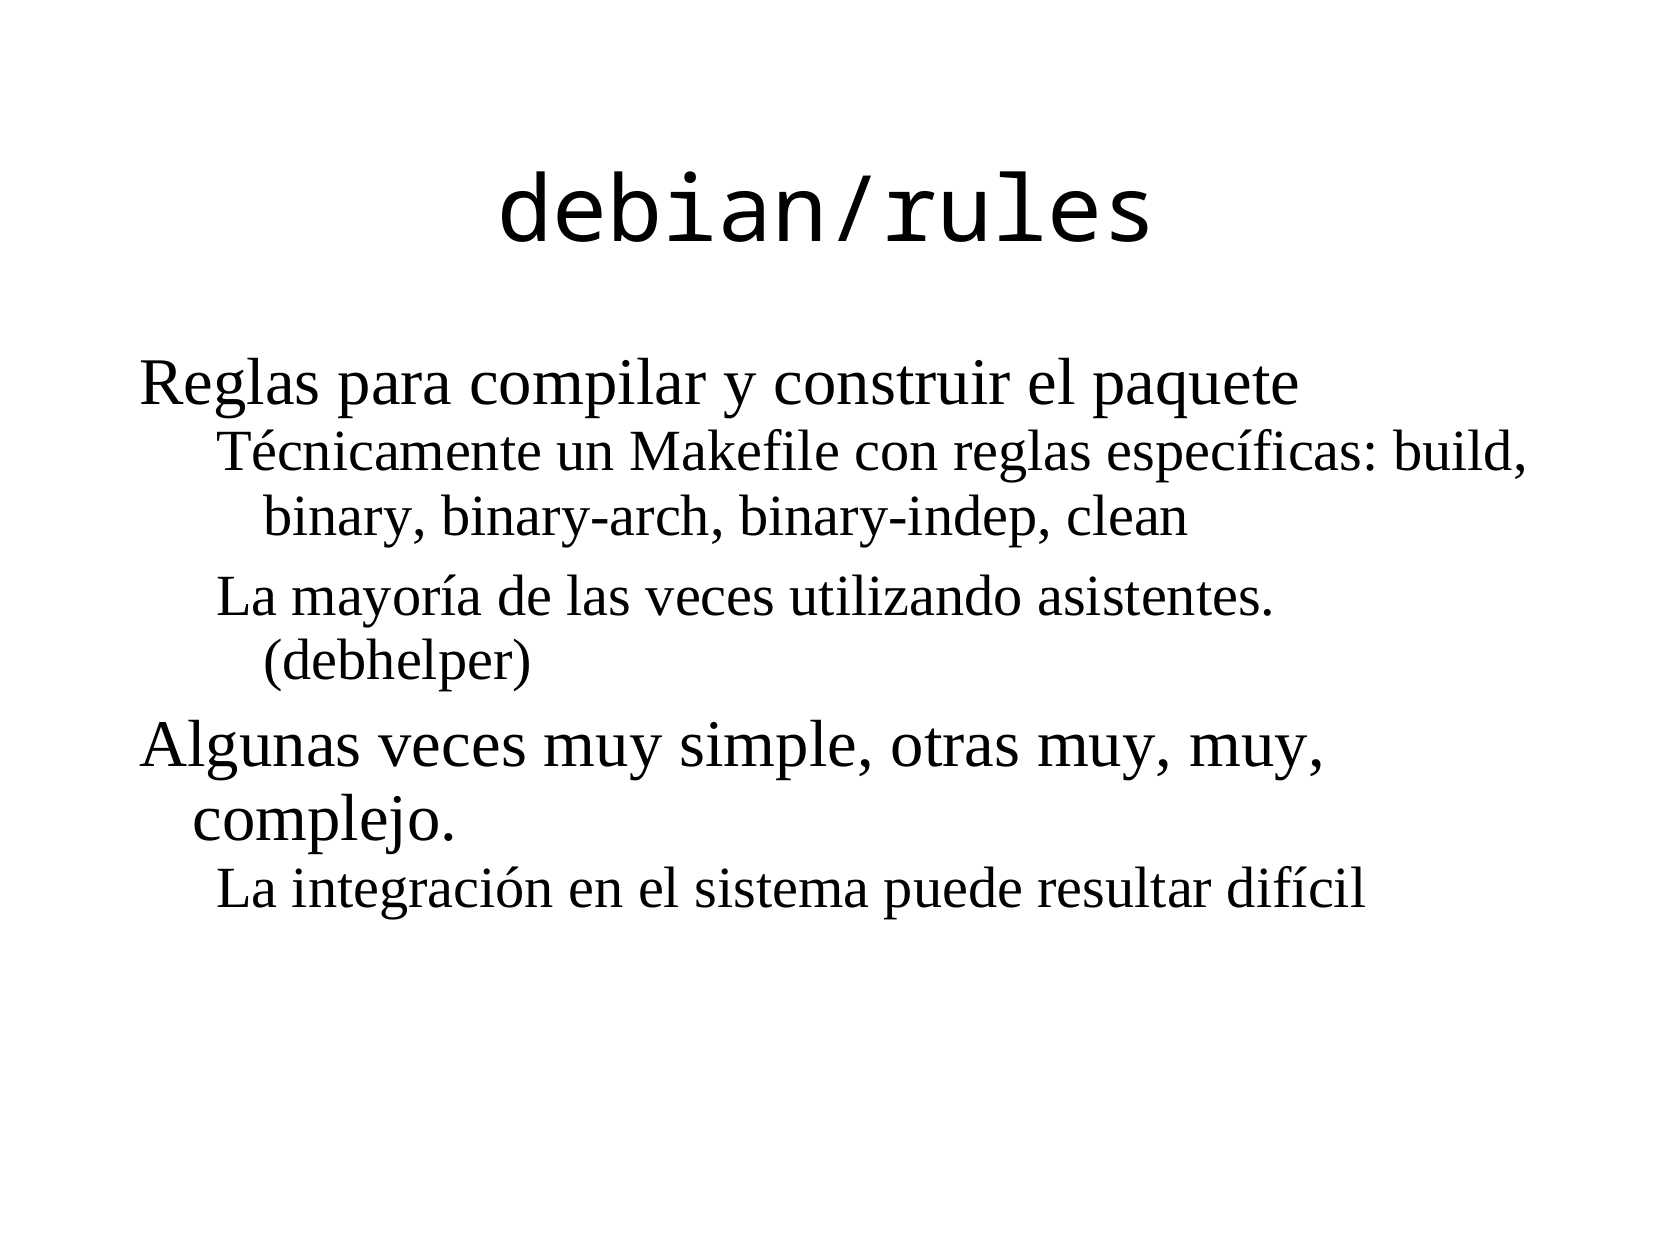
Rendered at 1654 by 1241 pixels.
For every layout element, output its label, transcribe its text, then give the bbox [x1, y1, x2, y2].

list Reglas para compilar y construir el paquete Técnicamente un Makefile con reglas específicas: build, binary, binary-arch, binary-indep, clean La mayoría de las veces utilizando asistentes. (debhelper) Algunas veces muy simple, otras muy, muy, complejo. La integración en el sistema puede resultar difícil [121, 344, 1534, 1127]
title debian/rules [121, 102, 1534, 311]
